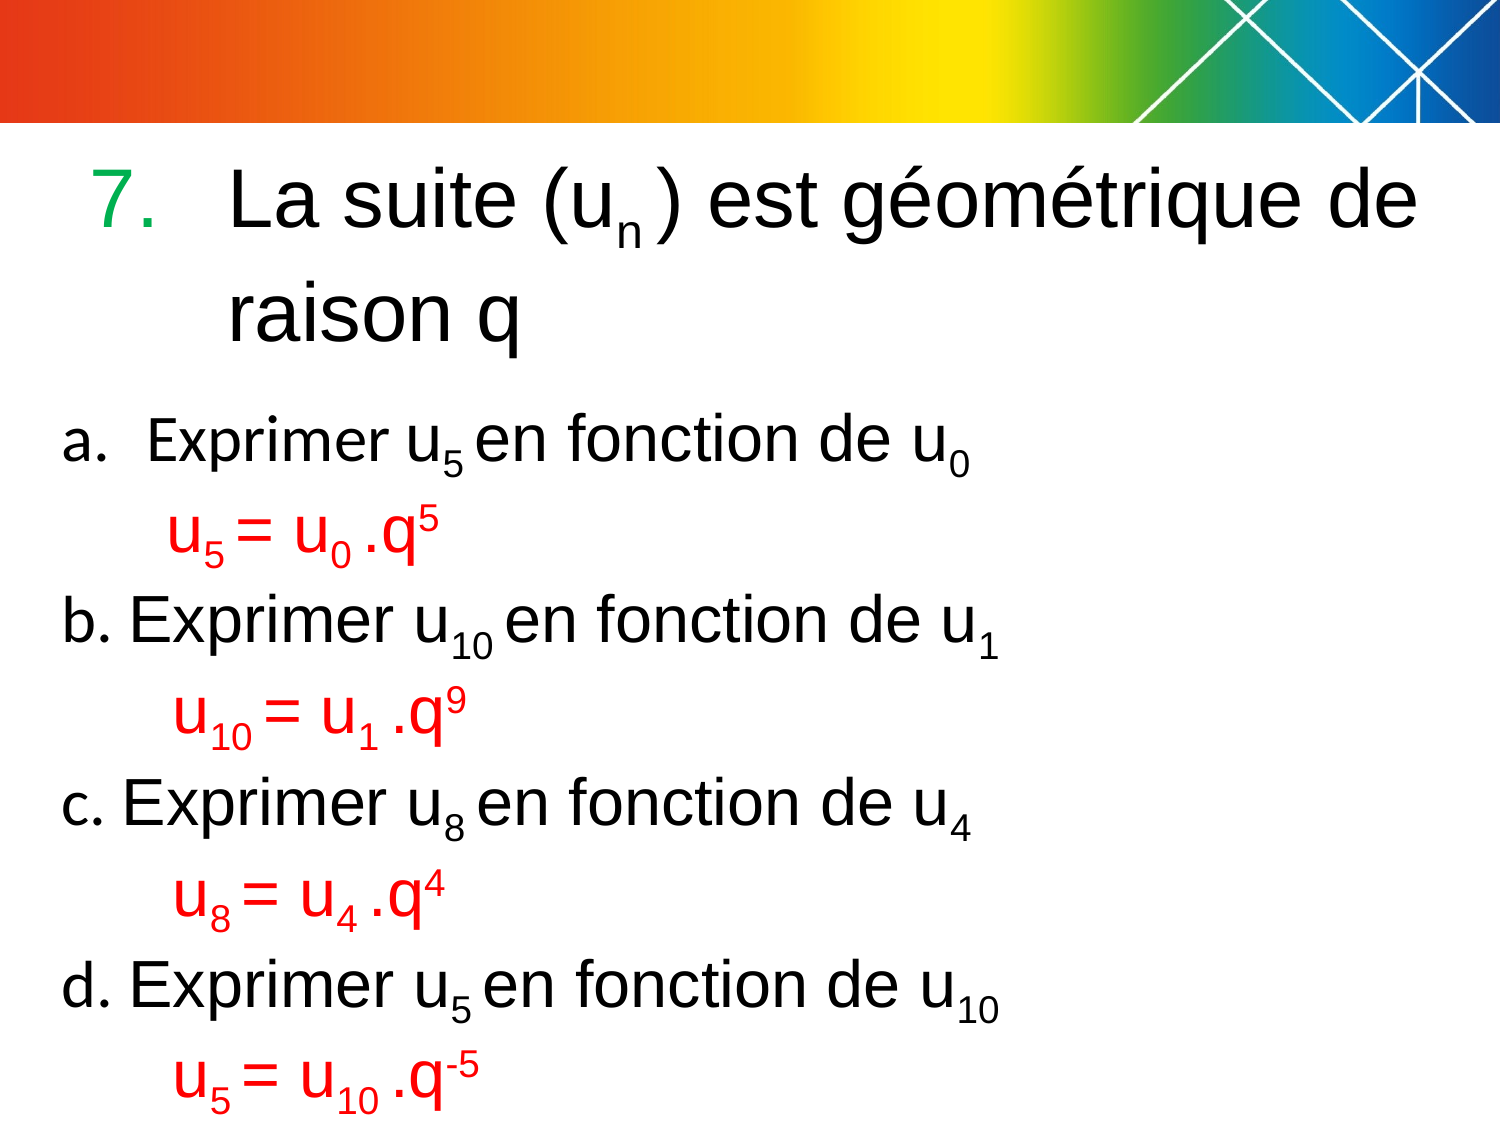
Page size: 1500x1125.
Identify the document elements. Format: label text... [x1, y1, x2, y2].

picture [1340, 0, 1500, 123]
picture [0, 0, 1359, 123]
text_box Exprimer u5 en fonction de u0 u5 = u0 .q5 b. Exprimer u10 en fonction de u1 u10 = u1 .q9 c. Exprimer u8 en fonction de u4 u8 = u4 .q4 d. Exprimer u5 en fonction de u10 u5 = u10 .q-5 [46, 386, 1295, 1125]
text_box La suite (un ) est géométrique de raison q [75, 164, 1500, 339]
